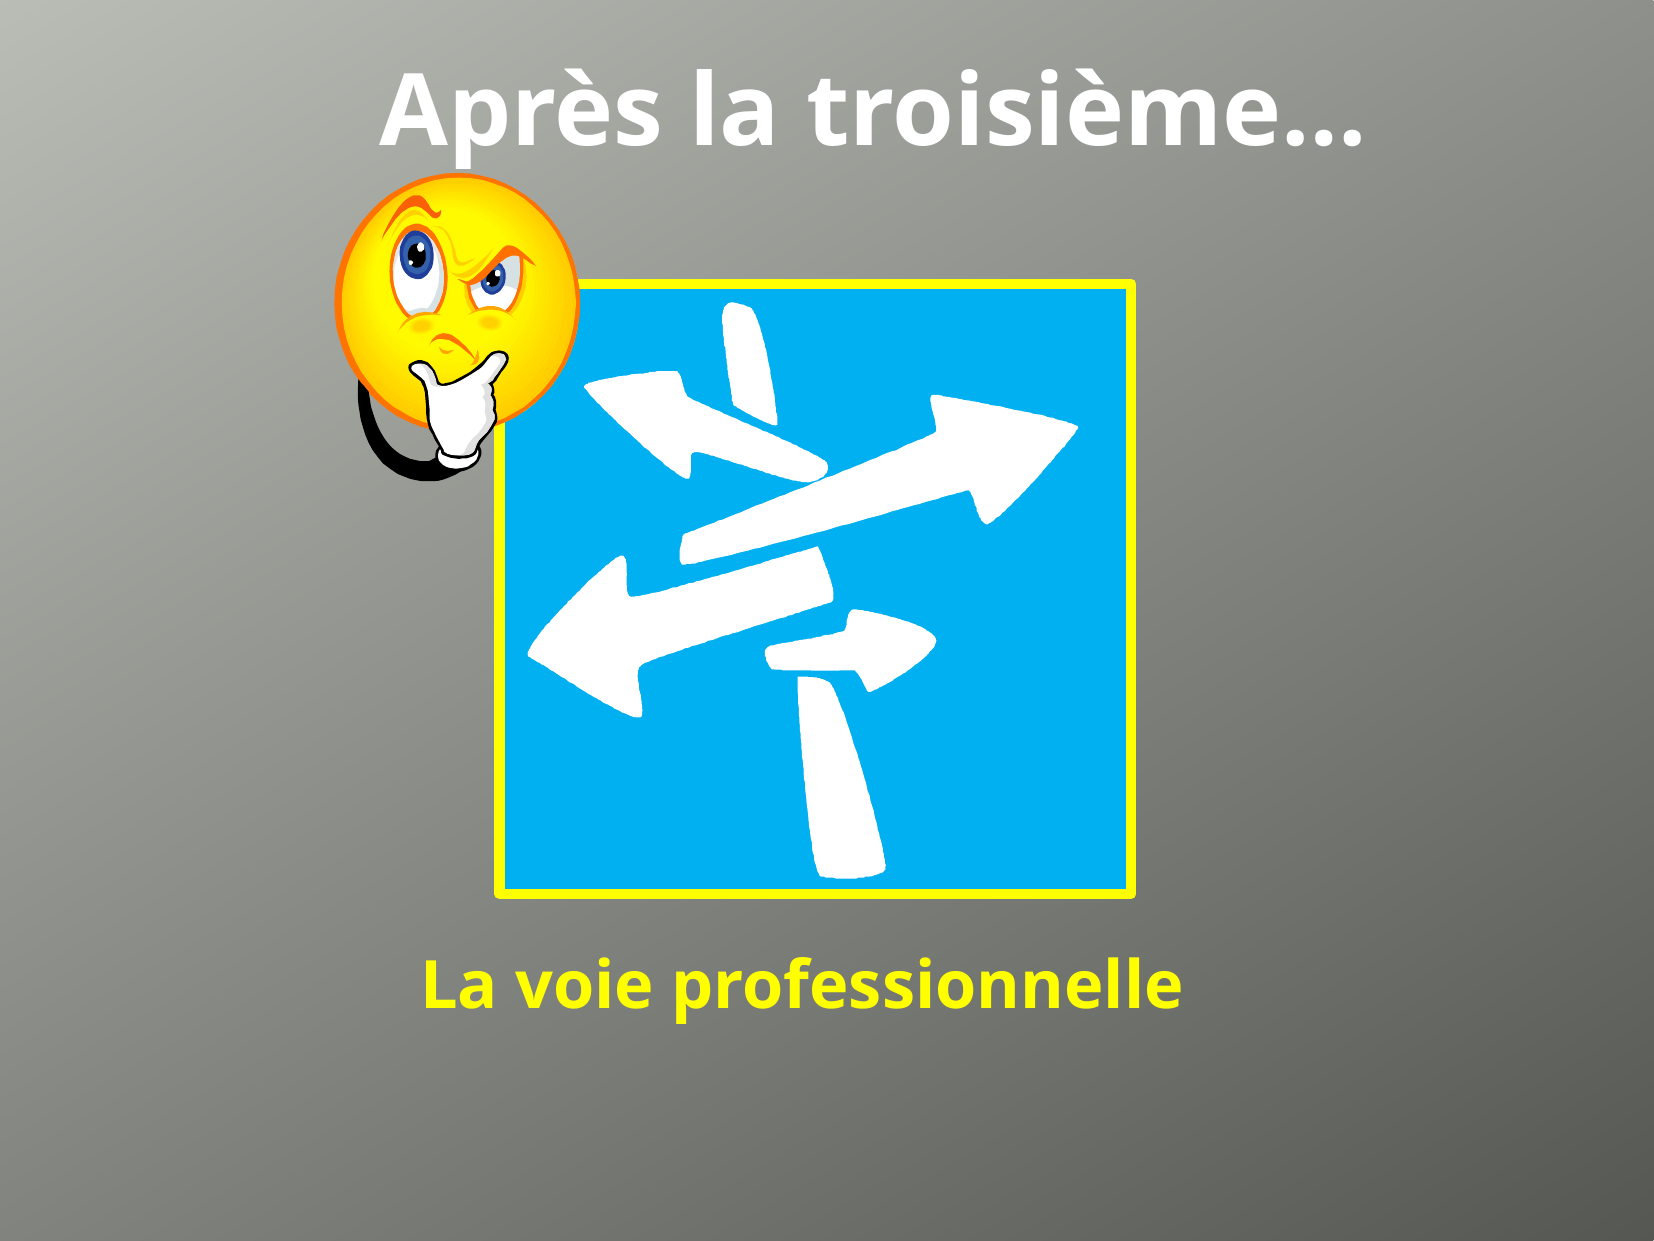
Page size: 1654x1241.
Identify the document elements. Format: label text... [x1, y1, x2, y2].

text_box [797, 676, 886, 879]
text_box [583, 371, 1079, 565]
text_box [764, 609, 937, 692]
text_box [334, 189, 581, 482]
text_box [722, 302, 778, 426]
text_box ² [499, 283, 1132, 894]
text_box Après la troisième… [364, 38, 1353, 189]
text_box [527, 546, 834, 718]
text_box La voie professionnelle [357, 934, 1247, 1040]
